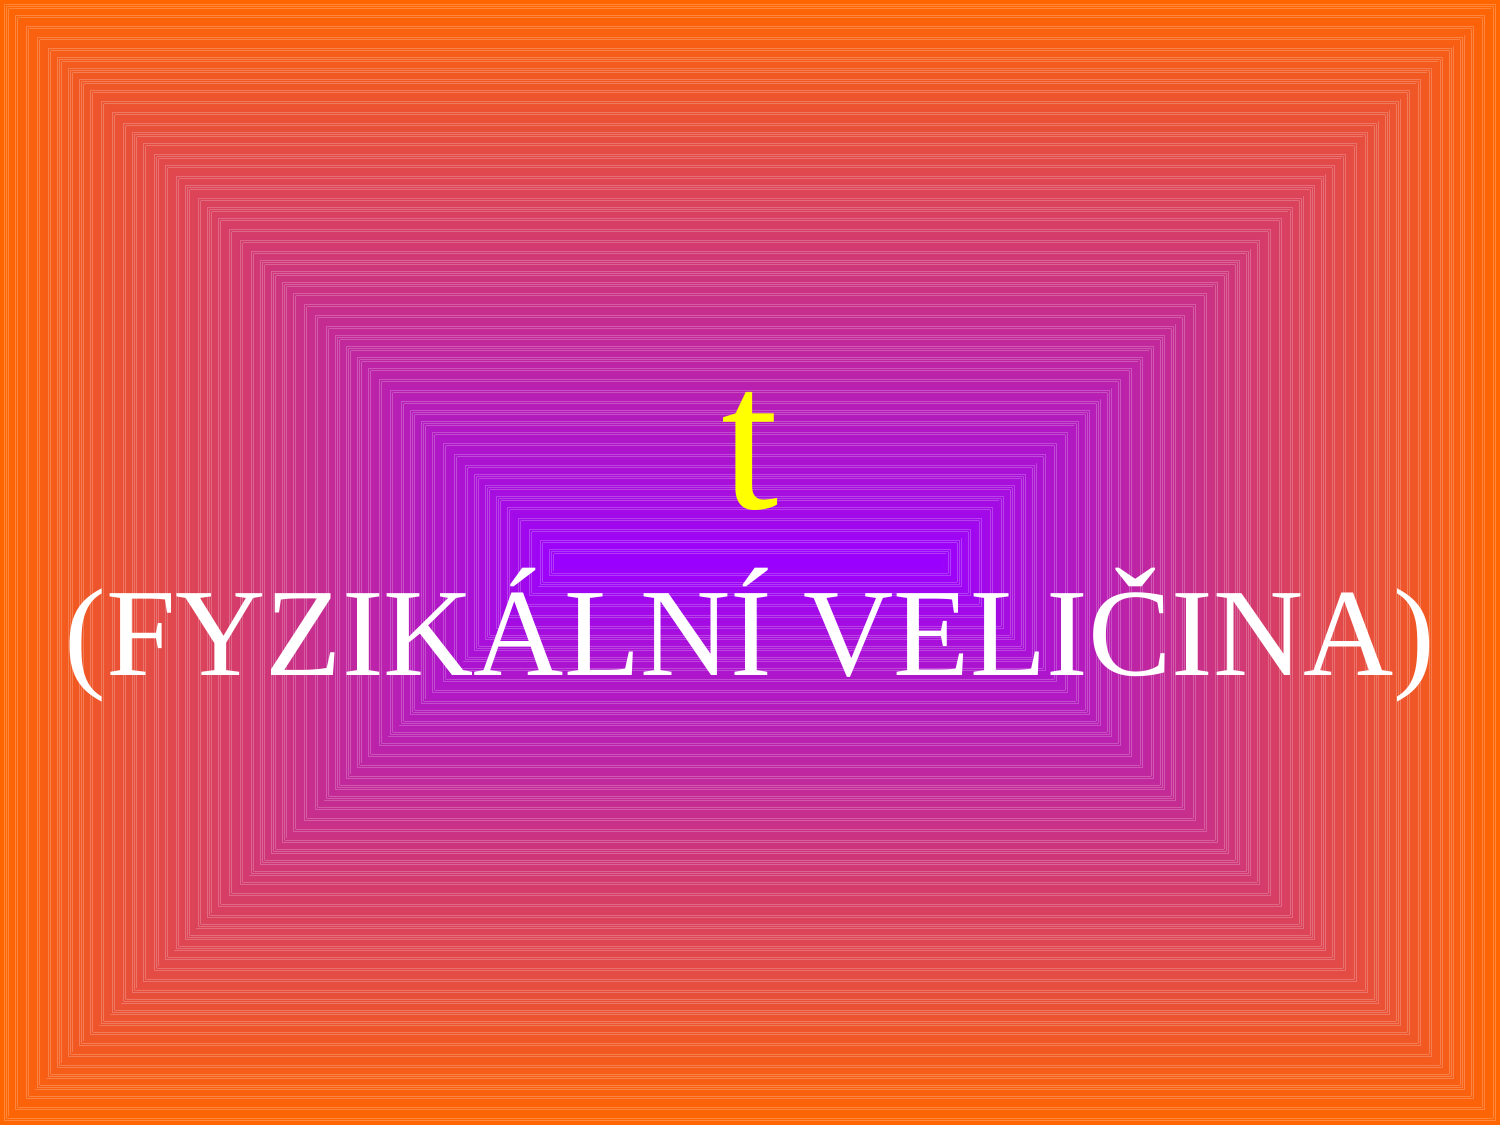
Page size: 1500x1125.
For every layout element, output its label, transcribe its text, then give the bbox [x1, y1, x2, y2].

text_box t (FYZIKÁLNÍ VELIČINA) [0, 295, 1500, 709]
